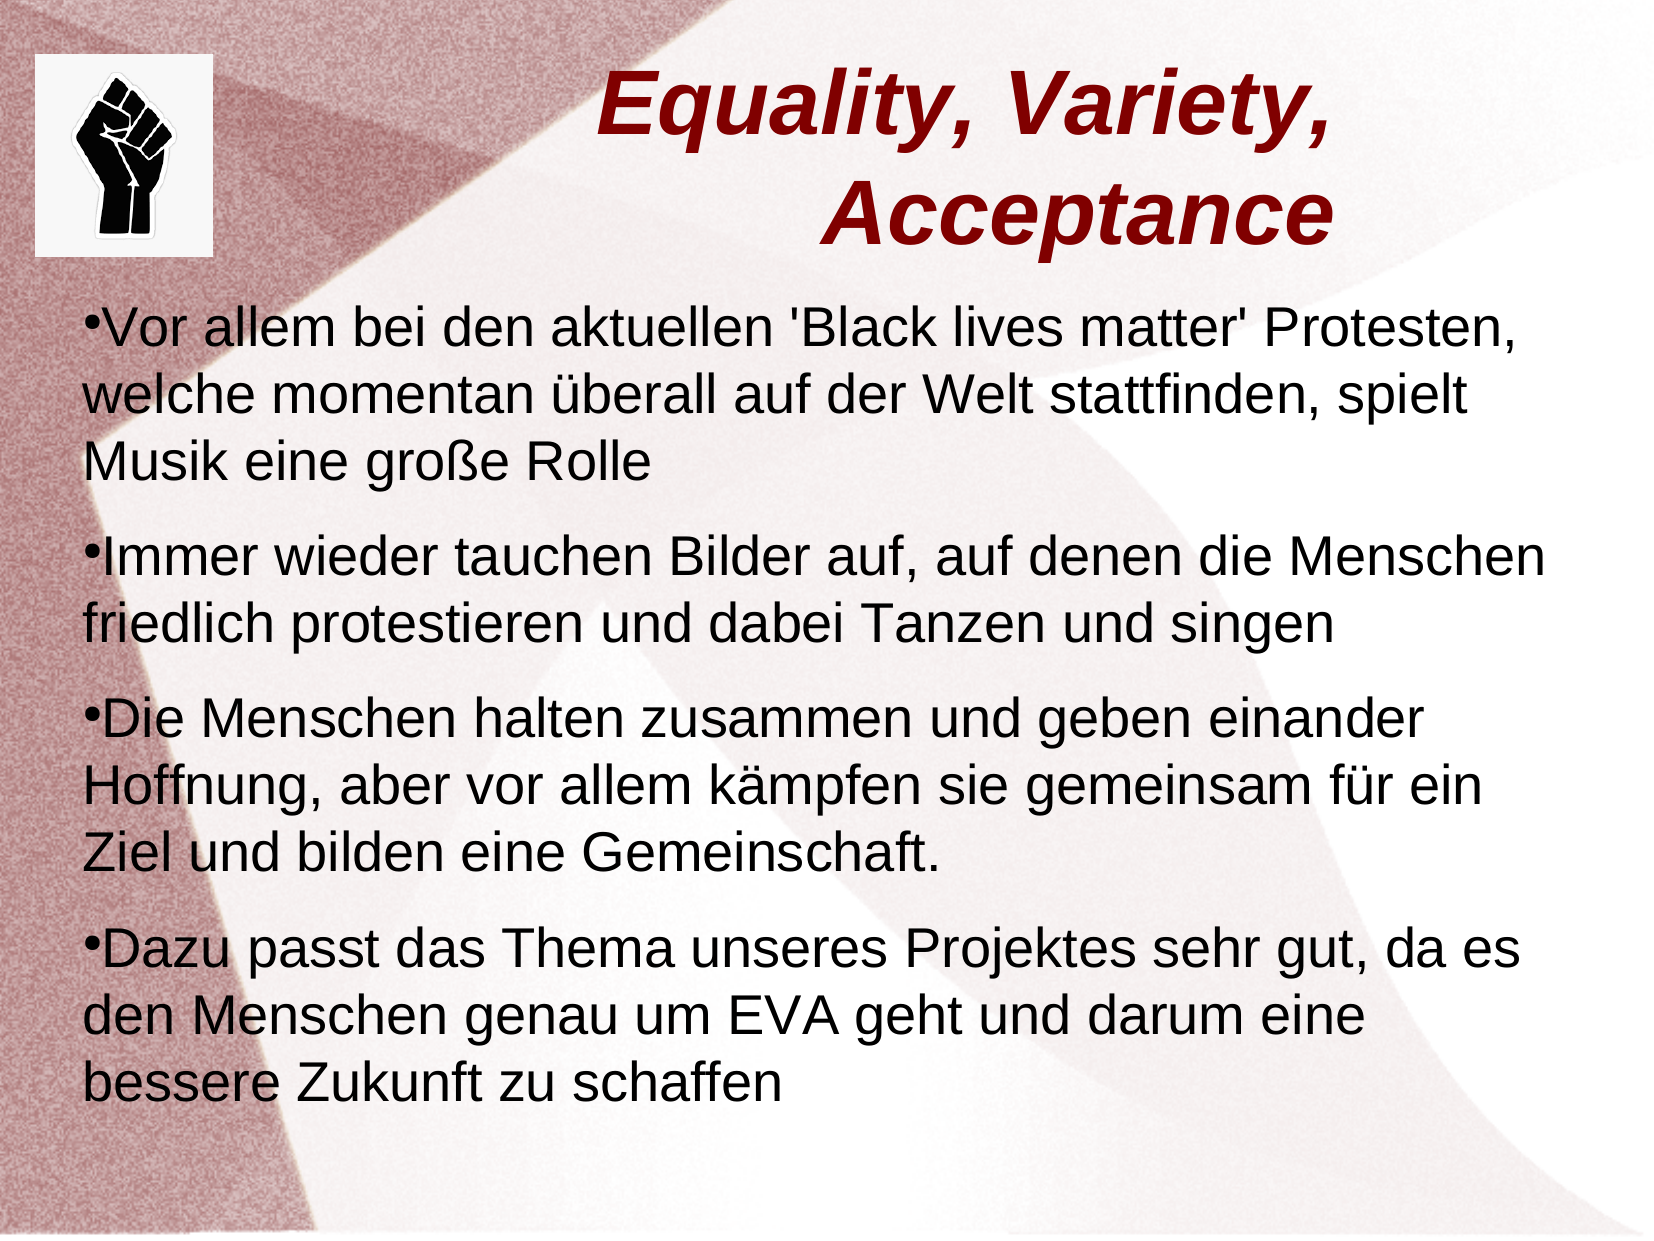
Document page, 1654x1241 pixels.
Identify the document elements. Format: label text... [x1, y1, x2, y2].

list Vor allem bei den aktuellen 'Black lives matter' Protesten, welche momentan überall auf der Welt stattfinden, spielt Musik eine große Rolle Immer wieder tauchen Bilder auf, auf denen die Menschen friedlich protestieren und dabei Tanzen und singen Die Menschen halten zusammen und geben einander Hoffnung, aber vor allem kämpfen sie gemeinsam für ein Ziel und bilden eine Gemeinschaft. Dazu passt das Thema unseres Projektes sehr gut, da es den Menschen genau um EVA geht und darum eine bessere Zukunft zu schaffen [82, 290, 1571, 1157]
picture [35, 54, 213, 257]
title Equality, Variety, Acceptance [596, 41, 1607, 265]
